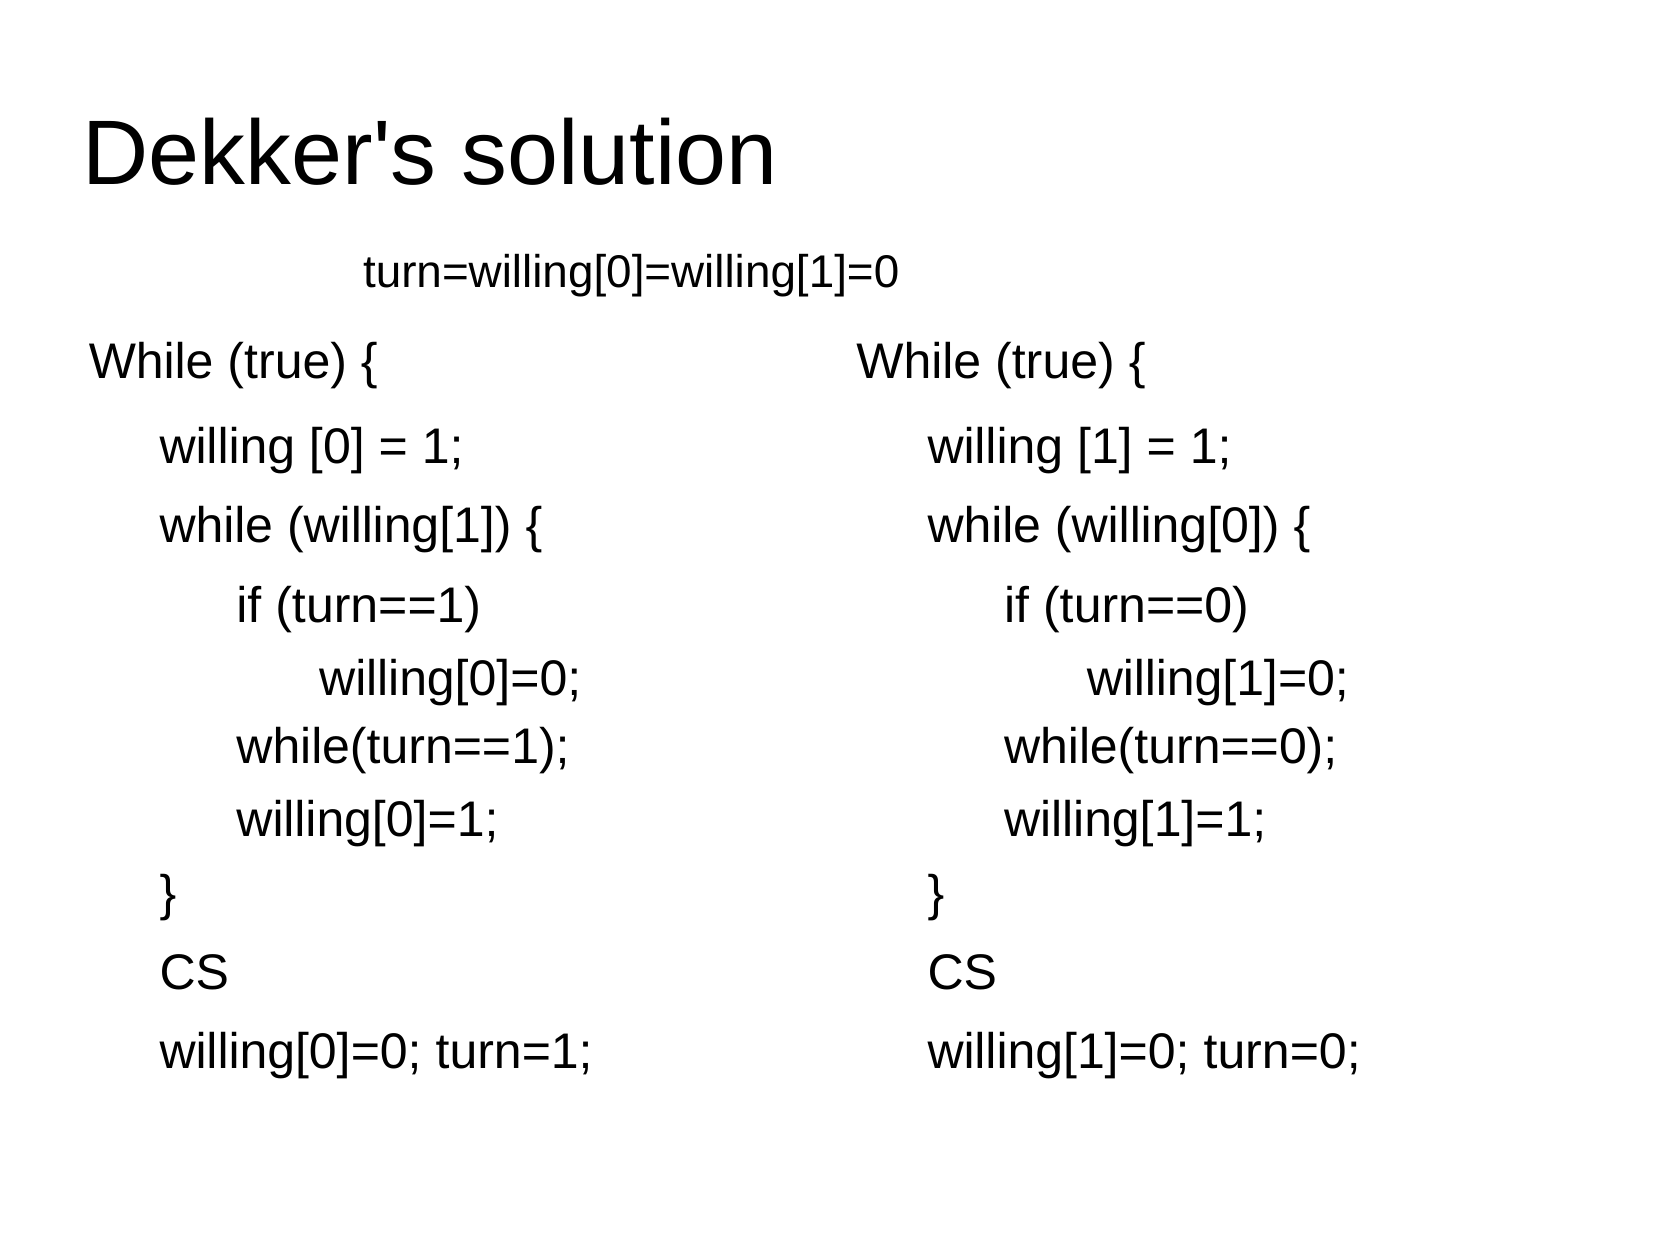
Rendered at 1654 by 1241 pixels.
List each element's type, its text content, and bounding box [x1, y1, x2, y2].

title Dekker's solution turn=willing[0]=willing[1]=0 [82, 0, 1571, 324]
list While (true) { willing [1] = 1; while (willing[0]) { if (turn==0) willing[1]=0; while(turn==0); willing[1]=1; } CS willing[1]=0; turn=0; [838, 333, 1565, 1152]
list While (true) { willing [0] = 1; while (willing[1]) { if (turn==1) willing[0]=0; while(turn==1); willing[0]=1; } CS willing[0]=0; turn=1; } [71, 333, 798, 1152]
